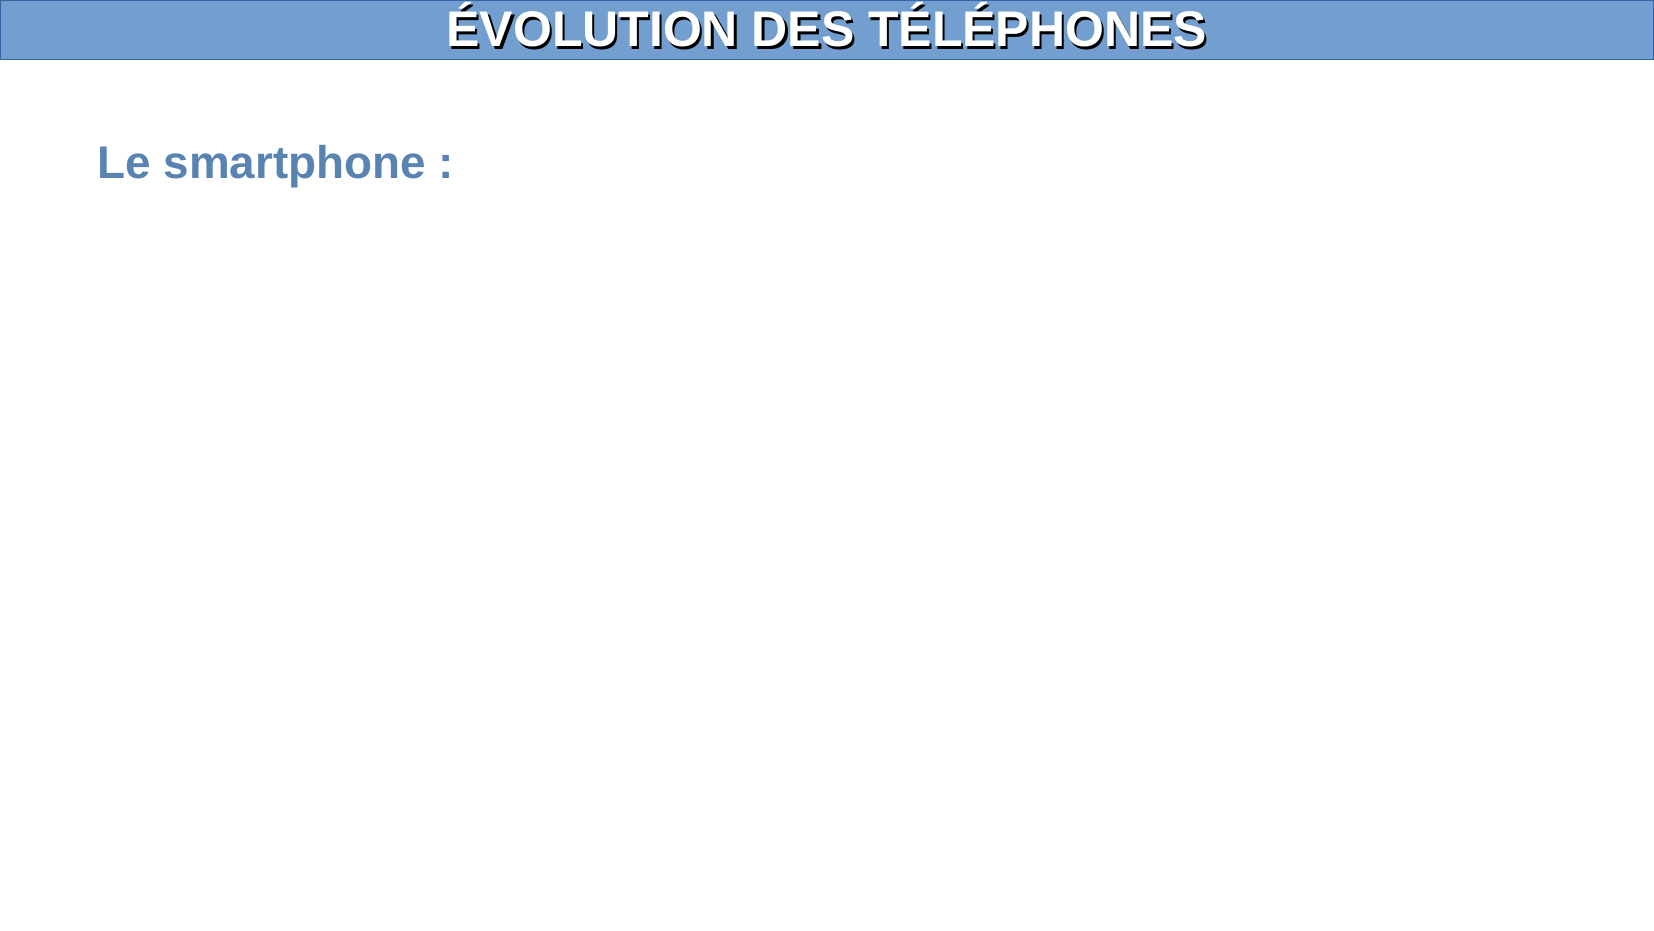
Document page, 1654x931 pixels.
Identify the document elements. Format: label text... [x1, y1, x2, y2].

text_box ÉVOLUTION DES TÉLÉPHONES [0, 0, 1654, 60]
text_box Le smartphone : [82, 129, 804, 197]
